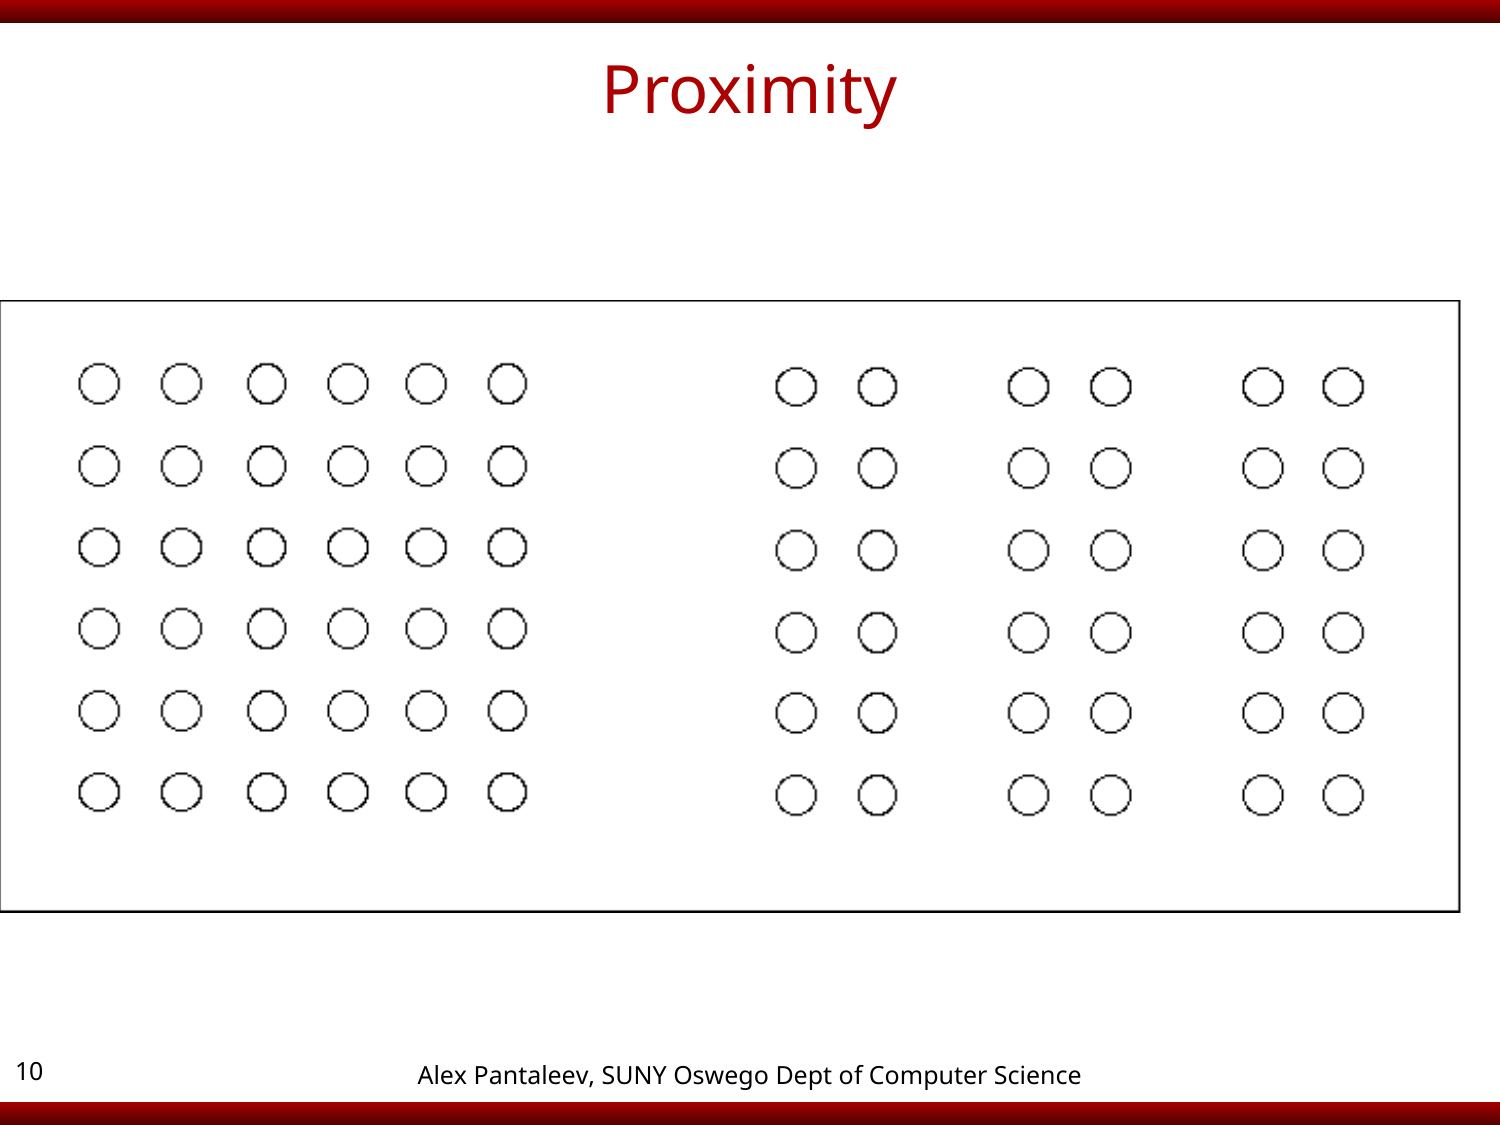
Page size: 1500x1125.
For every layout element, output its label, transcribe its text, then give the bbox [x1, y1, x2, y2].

picture [0, 300, 1463, 913]
title Proximity [0, 32, 1500, 143]
